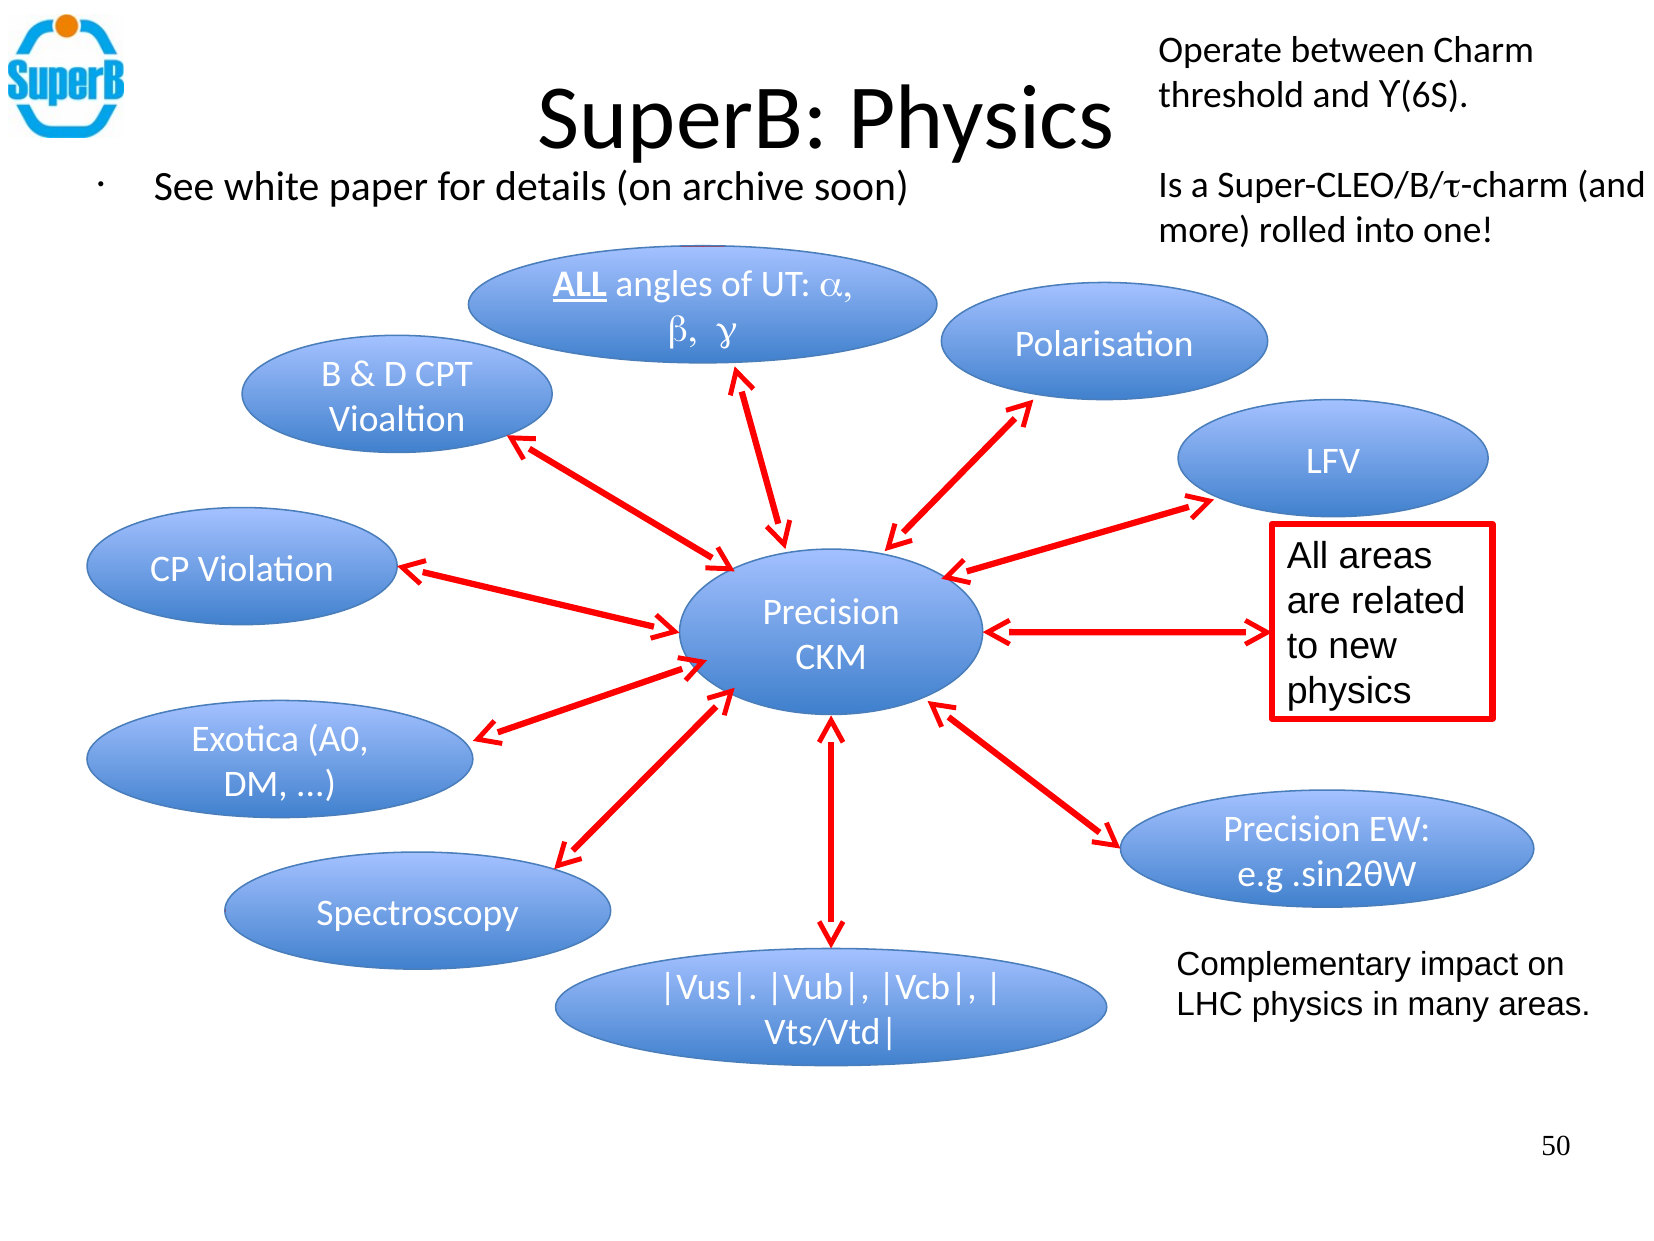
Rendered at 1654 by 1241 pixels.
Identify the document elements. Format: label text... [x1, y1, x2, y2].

text_box Precision CKM [679, 549, 983, 715]
text_box LFV [1178, 399, 1489, 517]
text_box CP Violation [87, 507, 398, 625]
text_box |Vus|. |Vub|, |Vcb|, |Vts/Vtd| [555, 948, 1107, 1066]
text_box Polarisation [941, 282, 1268, 400]
text_box Operate between Charm threshold and ϒ(6S). Is a Super-CLEO/B/t-charm (and more) rolled into one! [1143, 17, 1654, 258]
text_box Complementary impact on LHC physics in many areas. [1161, 934, 1640, 1030]
picture [8, 73, 19, 93]
picture [112, 65, 116, 75]
list See white paper for details (on archive soon) The only experiment with access such a wide range of flavour observables. (theoretically cleaner) inclusive measurements also accessible. [82, 151, 1571, 1241]
text_box Precision EW: e.g .sin2θW [1120, 790, 1534, 908]
text_box ALL angles of UT: a, b, g [468, 245, 937, 363]
text_box All areas are related to new physics [1272, 523, 1493, 719]
text_box Exotica (A0, DM, ...) [86, 700, 473, 818]
title SuperB: Physics [82, 49, 1143, 151]
picture [8, 14, 124, 138]
text_box B & D CPT Vioaltion [242, 335, 553, 453]
text_box Spectroscopy [224, 852, 611, 970]
picture [112, 81, 116, 93]
